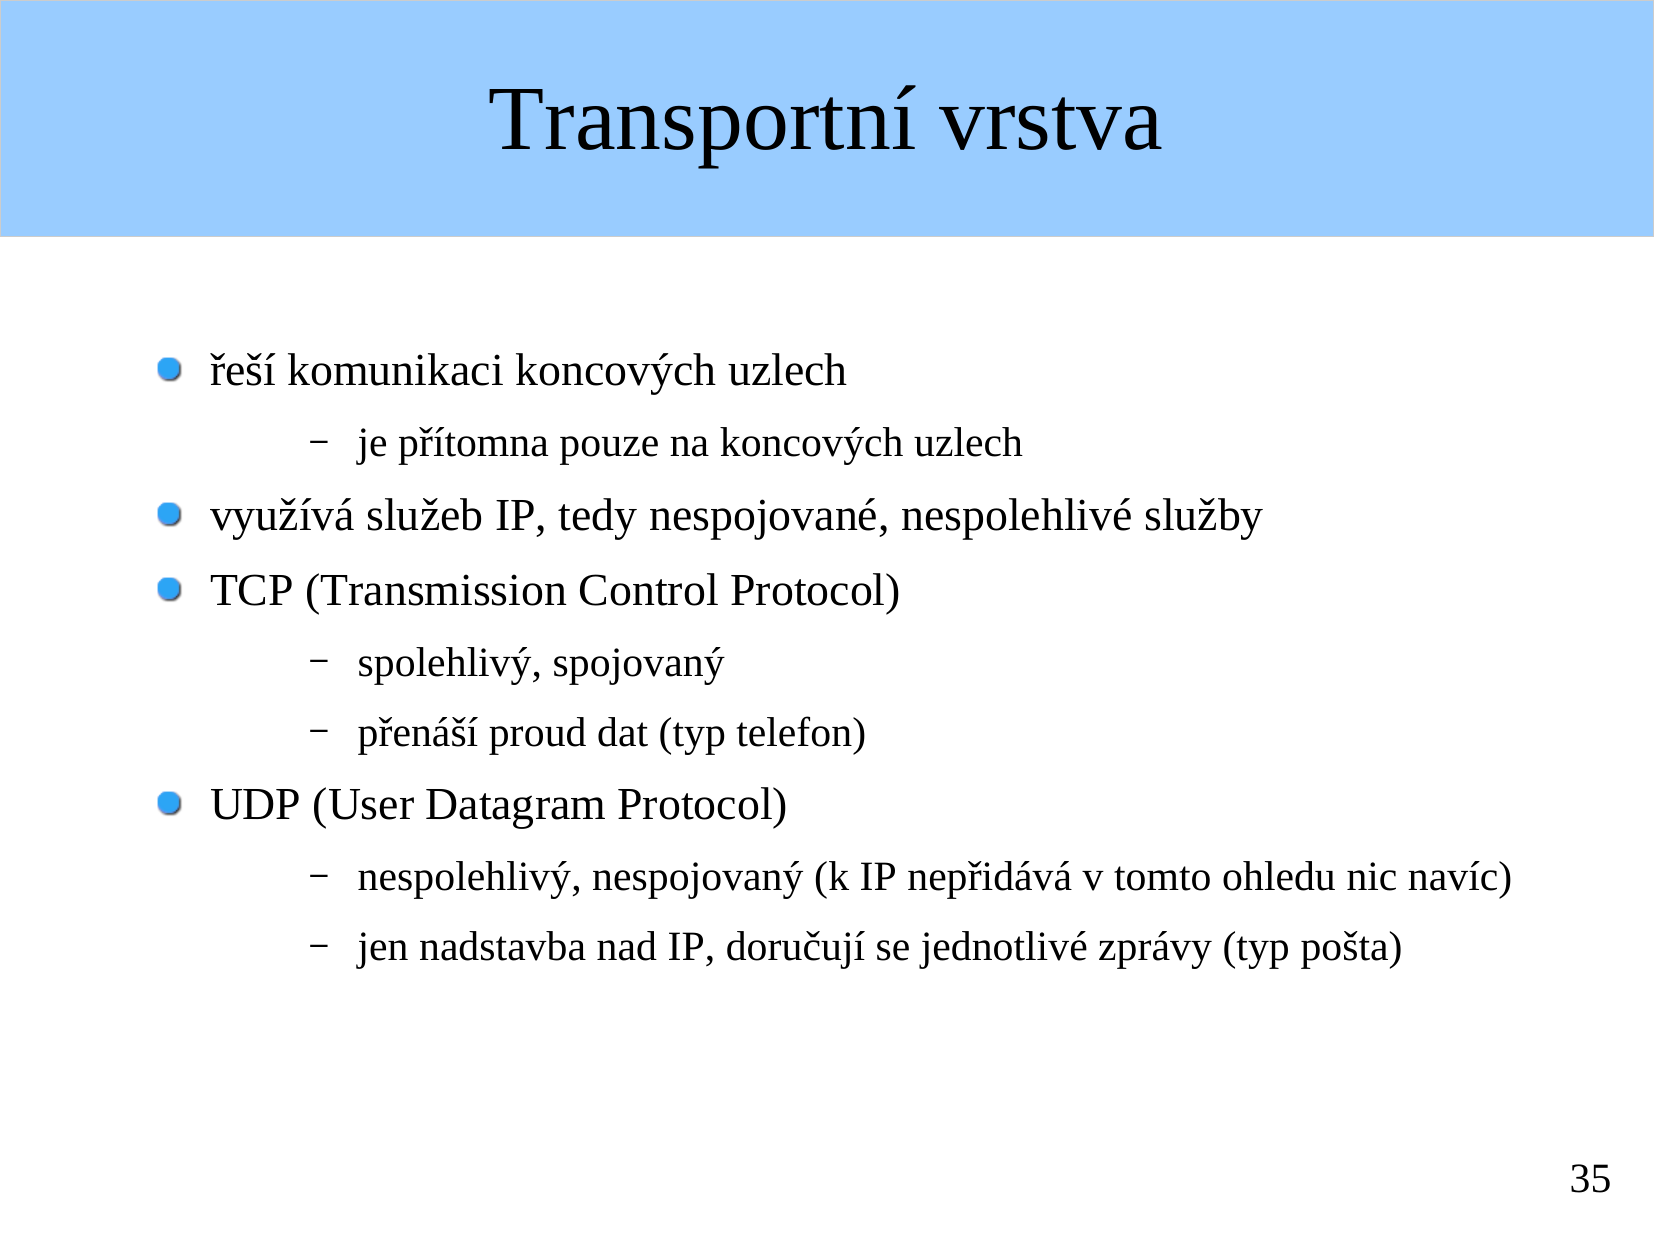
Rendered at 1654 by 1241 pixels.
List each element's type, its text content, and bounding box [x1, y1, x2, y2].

list řeší komunikaci koncových uzlech je přítomna pouze na koncových uzlech využívá služeb IP, tedy nespojované, nespolehlivé služby TCP (Transmission Control Protocol) spolehlivý, spojovaný přenáší proud dat (typ telefon) UDP (User Datagram Protocol) nespolehlivý, nespojovaný (k IP nepřidává v tomto ohledu nic navíc) jen nadstavba nad IP, doručují se jednotlivé zprávy (typ pošta) [121, 344, 1534, 1152]
title Transportní vrstva [0, 0, 1654, 237]
